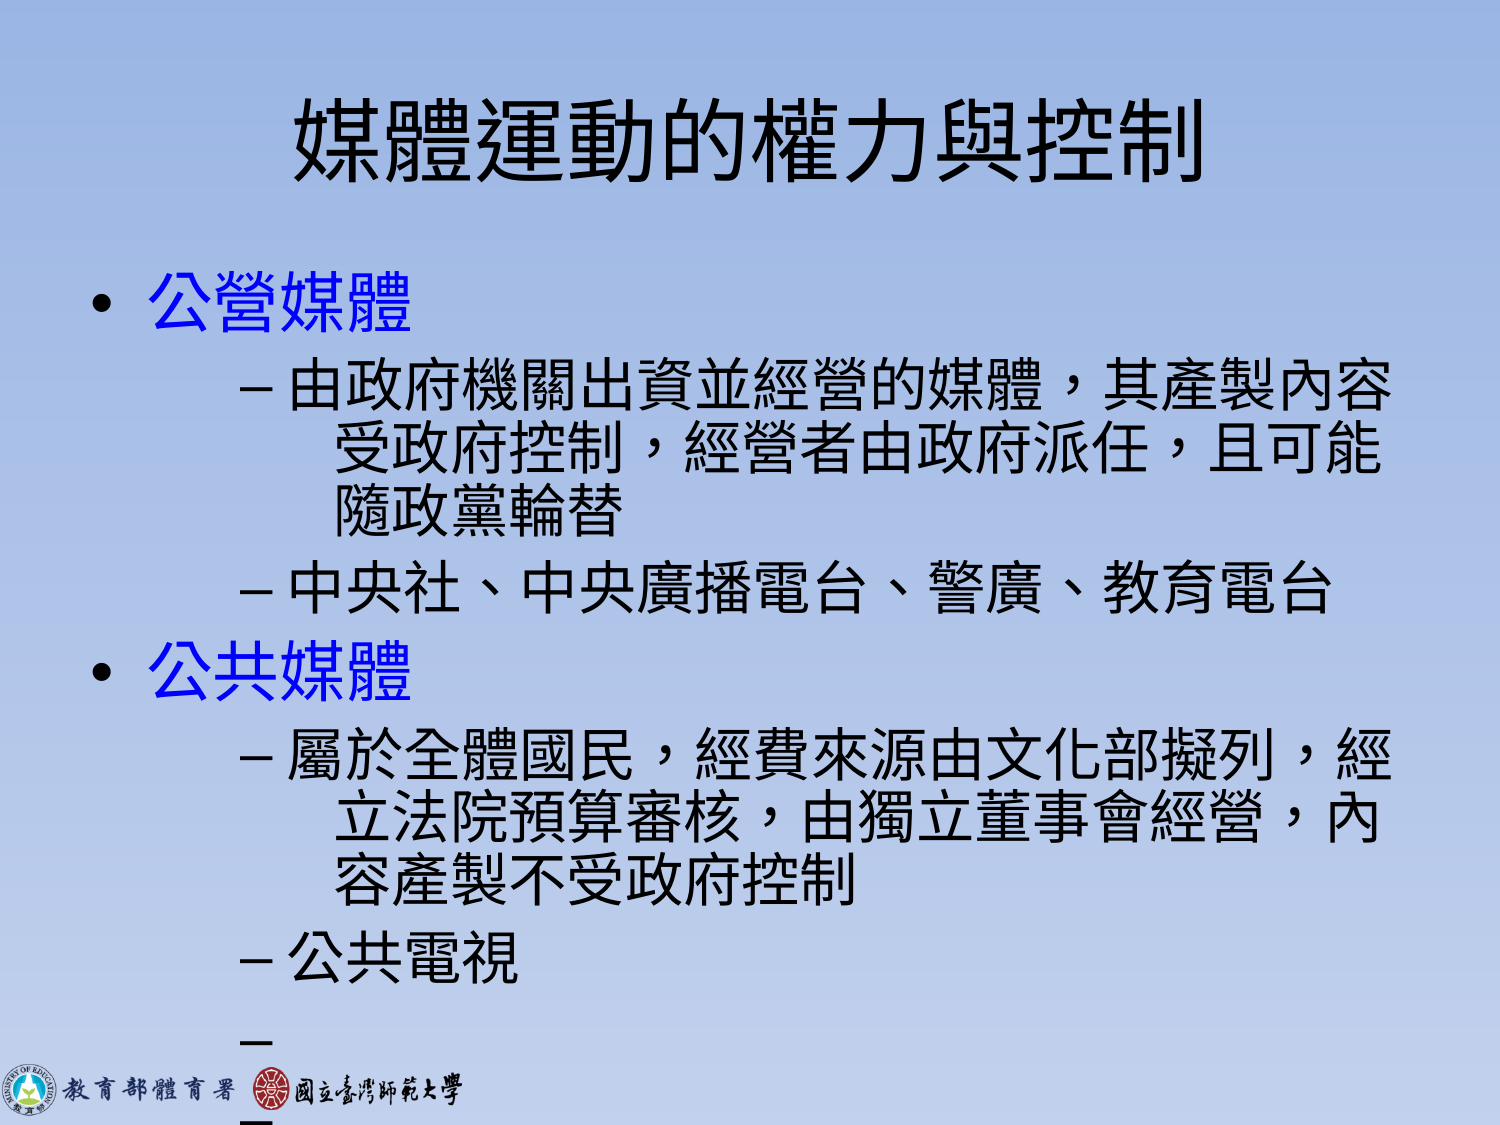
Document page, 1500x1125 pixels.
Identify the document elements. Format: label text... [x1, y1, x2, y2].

title 媒體運動的權力與控制 [75, 45, 1426, 233]
list 公營媒體 由政府機關出資並經營的媒體，其產製內容受政府控制，經營者由政府派任，且可能隨政黨輪替 中央社、中央廣播電台、警廣、教育電台 公共媒體 屬於全體國民，經費來源由文化部擬列，經立法院預算審核，由獨立董事會經營，內容產製不受政府控制 公共電視 [75, 262, 1426, 1005]
